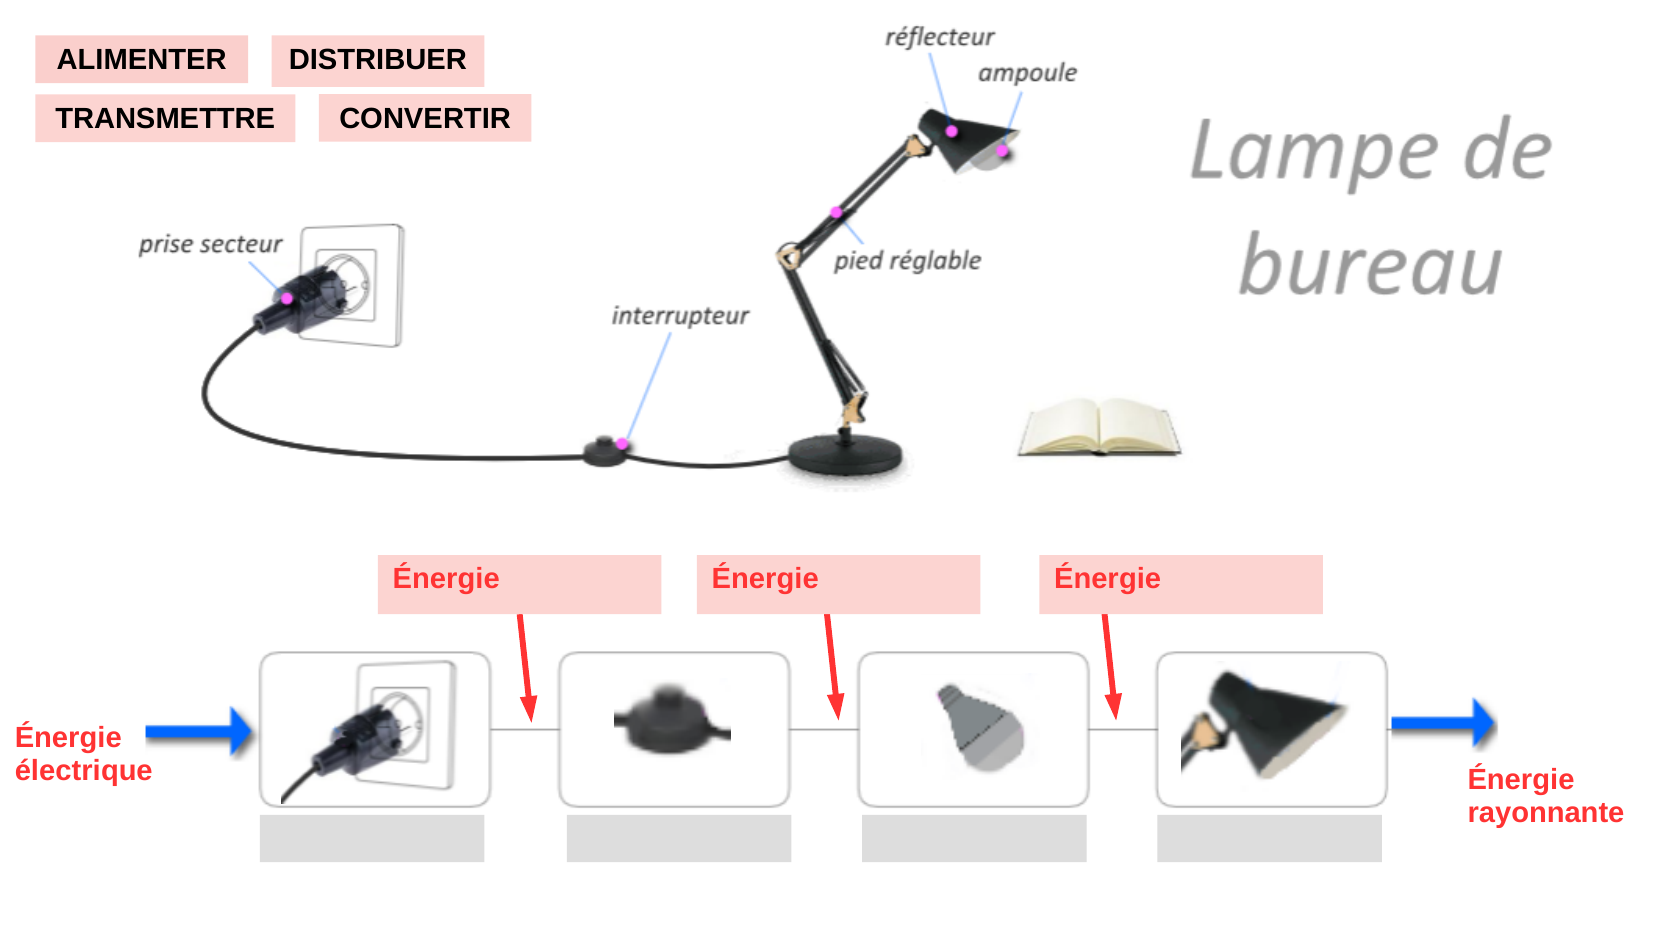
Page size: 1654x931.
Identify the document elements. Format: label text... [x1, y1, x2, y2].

text_box Énergie [696, 555, 981, 615]
text_box [566, 814, 792, 863]
text_box DISTRIBUER [271, 35, 485, 87]
picture [111, 14, 1571, 497]
text_box [862, 814, 1087, 863]
text_box Énergie rayonnante [1452, 755, 1642, 839]
text_box TRANSMETTRE [35, 94, 296, 143]
text_box Énergie [377, 555, 662, 615]
text_box [259, 814, 485, 863]
text_box Énergie [1039, 555, 1323, 615]
picture [23, 602, 1642, 839]
text_box ALIMENTER [35, 35, 249, 84]
text_box CONVERTIR [318, 94, 532, 142]
text_box Énergie électrique [0, 713, 178, 827]
text_box [1157, 814, 1382, 863]
